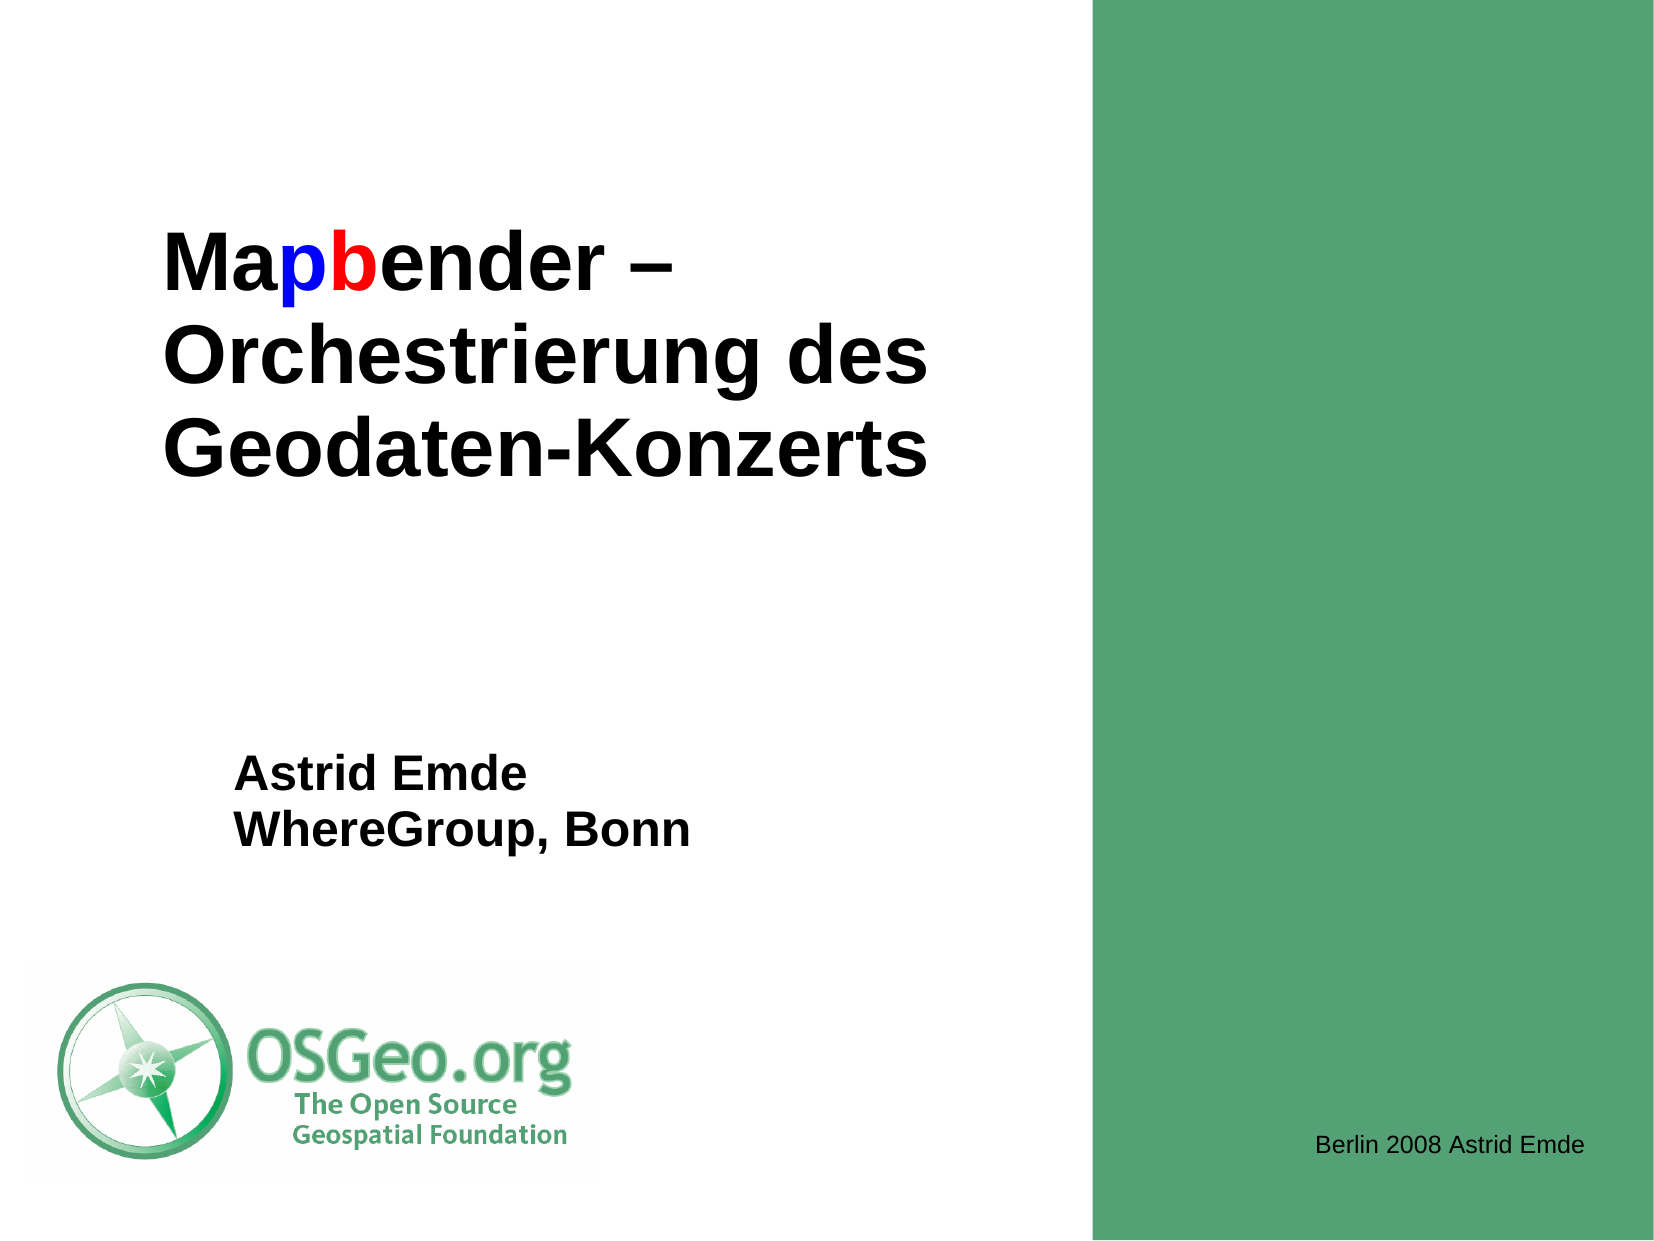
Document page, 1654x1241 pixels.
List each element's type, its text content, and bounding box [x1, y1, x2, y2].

text_box Astrid Emde WhereGroup, Bonn [218, 738, 957, 882]
text_box Mapbender – Orchestrierung des Geodaten-Konzerts [147, 207, 1123, 545]
text_box Berlin 2008 Astrid Emde [1039, 1123, 1601, 1170]
picture [29, 964, 599, 1182]
